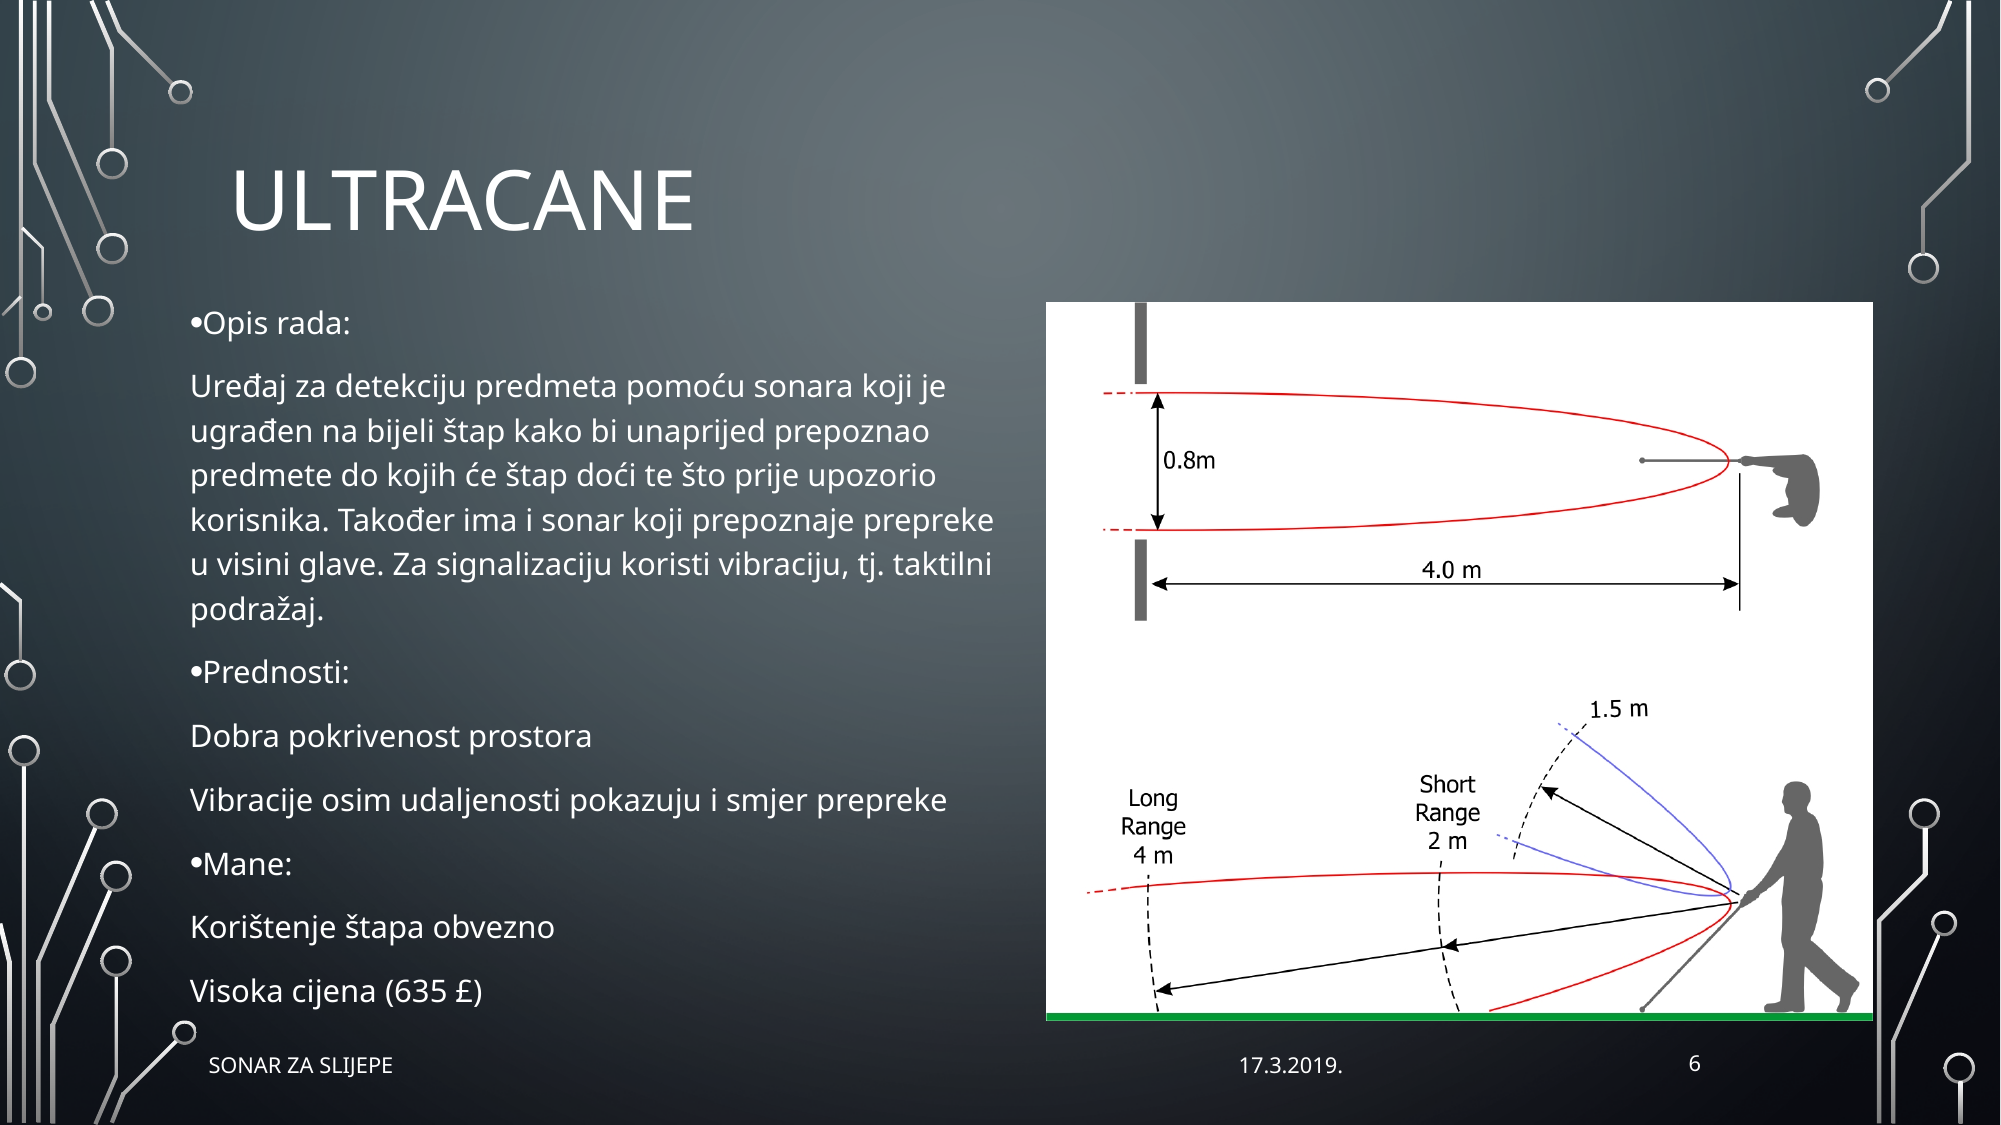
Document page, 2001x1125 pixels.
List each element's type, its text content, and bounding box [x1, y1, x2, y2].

picture [1046, 302, 1873, 1021]
text_box [1673, 1034, 1801, 1095]
text_box 17.3.2019. [1223, 1034, 1673, 1095]
text_box Sonar za slijepe [193, 1034, 1218, 1095]
list Opis rada: Uređaj za detekciju predmeta pomoću sonara koji je ugrađen na bijeli štap kako bi unaprijed prepoznao predmete do kojih će štap doći te što prije upozorio korisnika. Također ima i sonar koji prepoznaje prepreke u visini glave. Za signalizaciju koristi vibraciju, tj. taktilni podražaj. Prednosti: Dobra pokrivenost prostora Vibracije osim udaljenosti pokazuju i smjer prepreke Mane: Korištenje štapa obvezno Visoka cijena (635 £) [174, 288, 1029, 1022]
title UltraCane [214, 103, 948, 288]
